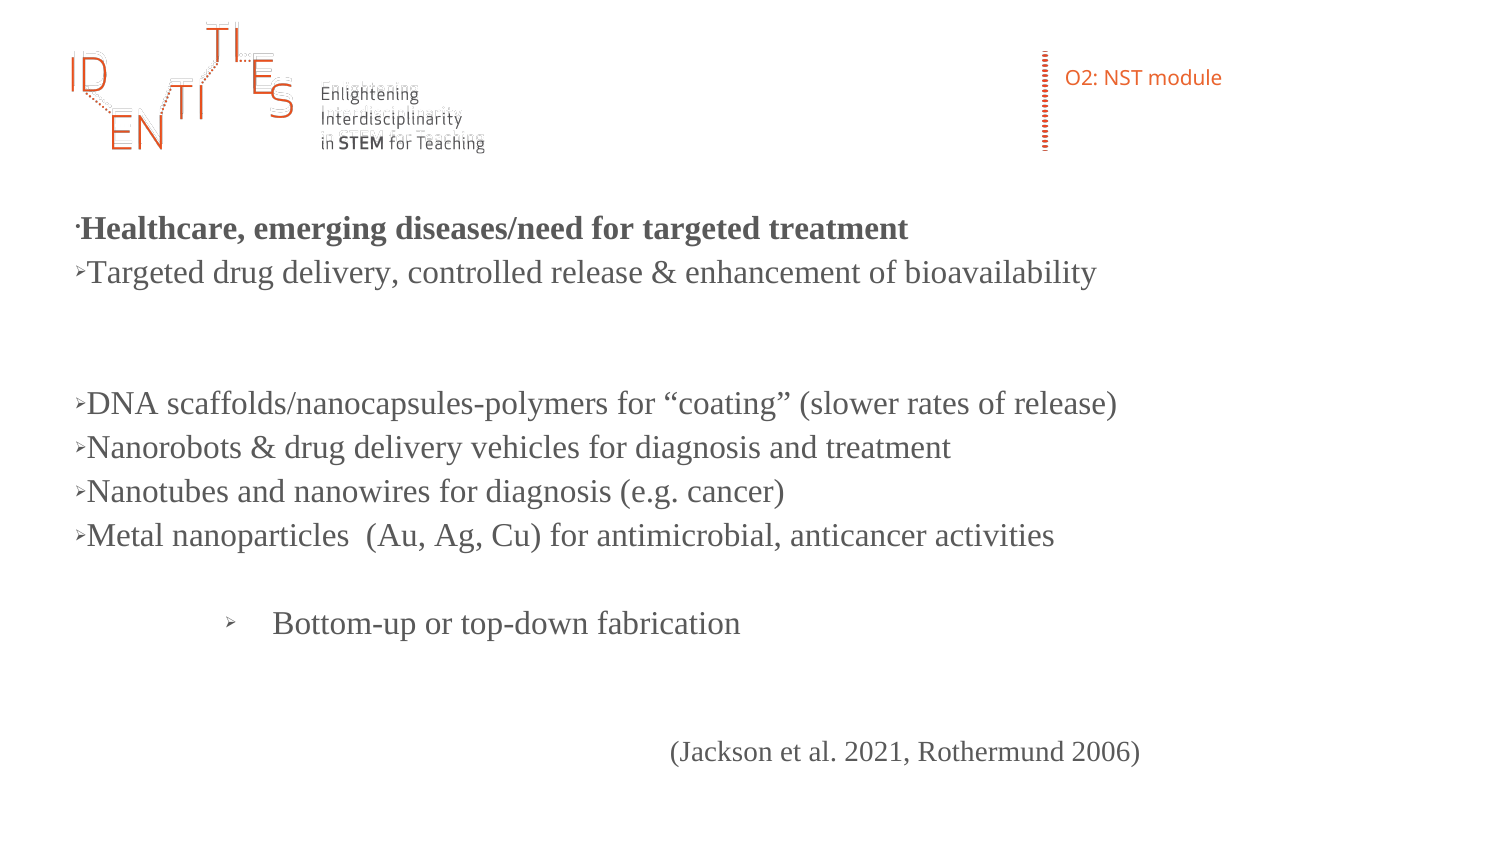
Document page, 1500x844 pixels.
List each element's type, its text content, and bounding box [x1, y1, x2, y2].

text_box O2: NST module [1051, 57, 1472, 139]
picture [71, 18, 485, 157]
text_box Healthcare, emerging diseases/need for targeted treatment Targeted drug delivery, controlled release & enhancement of bioavailability DNA scaffolds/nanocapsules-polymers for “coating” (slower rates of release) Nanorobots & drug delivery vehicles for diagnosis and treatment Nanotubes and nanowires for diagnosis (e.g. cancer) Metal nanoparticles (Au, Ag, Cu) for antimicrobial, anticancer activities Bottom-up or top-down fabrication (Jackson et al. 2021, Rothermund 2006) [60, 172, 1456, 838]
picture [1042, 51, 1051, 151]
